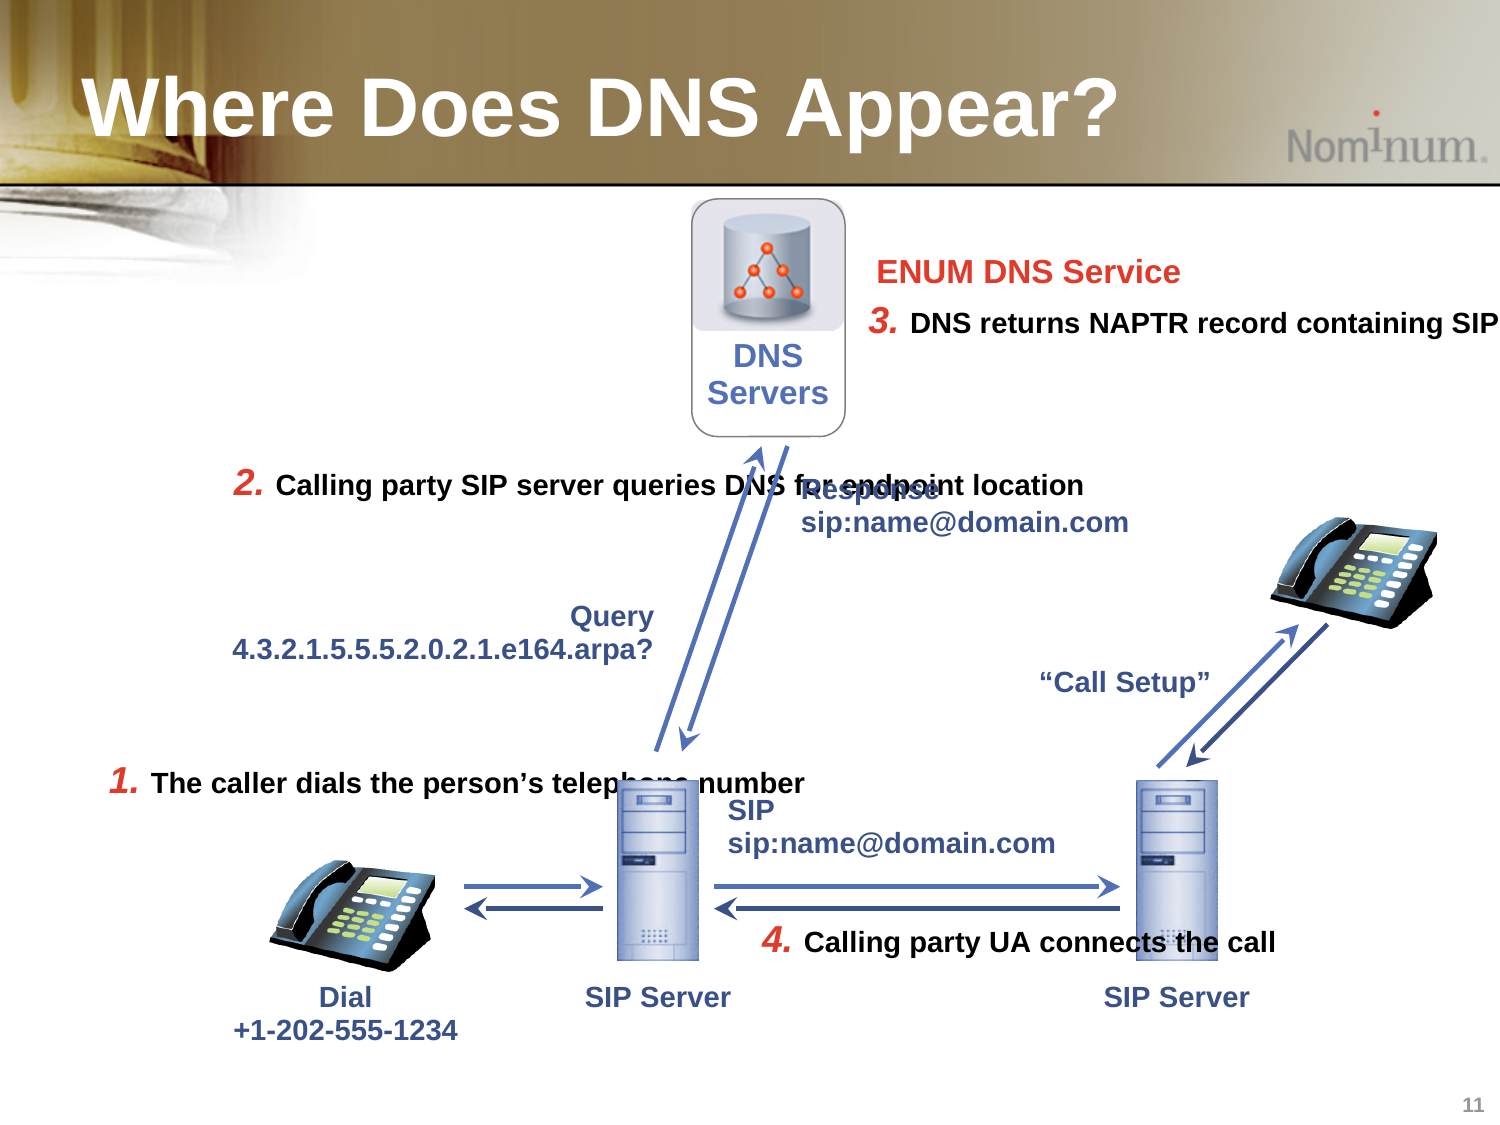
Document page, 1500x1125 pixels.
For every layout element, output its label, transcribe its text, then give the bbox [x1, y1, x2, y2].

text_box 3. DNS returns NAPTR record containing SIP URL to Calling Party UA [853, 292, 1500, 350]
text_box 2. Calling party SIP server queries DNS for endpoint location [768, 454, 1195, 512]
text_box DNS Servers [693, 330, 844, 420]
text_box ENUM DNS Service [853, 239, 1205, 292]
text_box “Call Setup” [1023, 657, 1227, 707]
picture [0, 0, 1500, 1125]
text_box Response sip:name@domain.com [786, 465, 1145, 547]
text_box 1. The caller dials the person’s telephone number [94, 751, 915, 809]
text_box 2. Calling party SIP server queries DNS for endpoint location [219, 454, 781, 512]
text_box Query 4.3.2.1.5.5.5.2.0.2.1.e164.arpa? [217, 592, 670, 674]
title Where Does DNS Appear? [67, 0, 1243, 167]
text_box SIP Server [570, 973, 747, 1022]
text_box SIP sip:name@domain.com [712, 786, 1072, 868]
text_box Dial +1-202-555-1234 [218, 973, 474, 1055]
text_box SIP Server [1088, 973, 1266, 1022]
text_box 4. Calling party UA connects the call [747, 910, 1386, 968]
